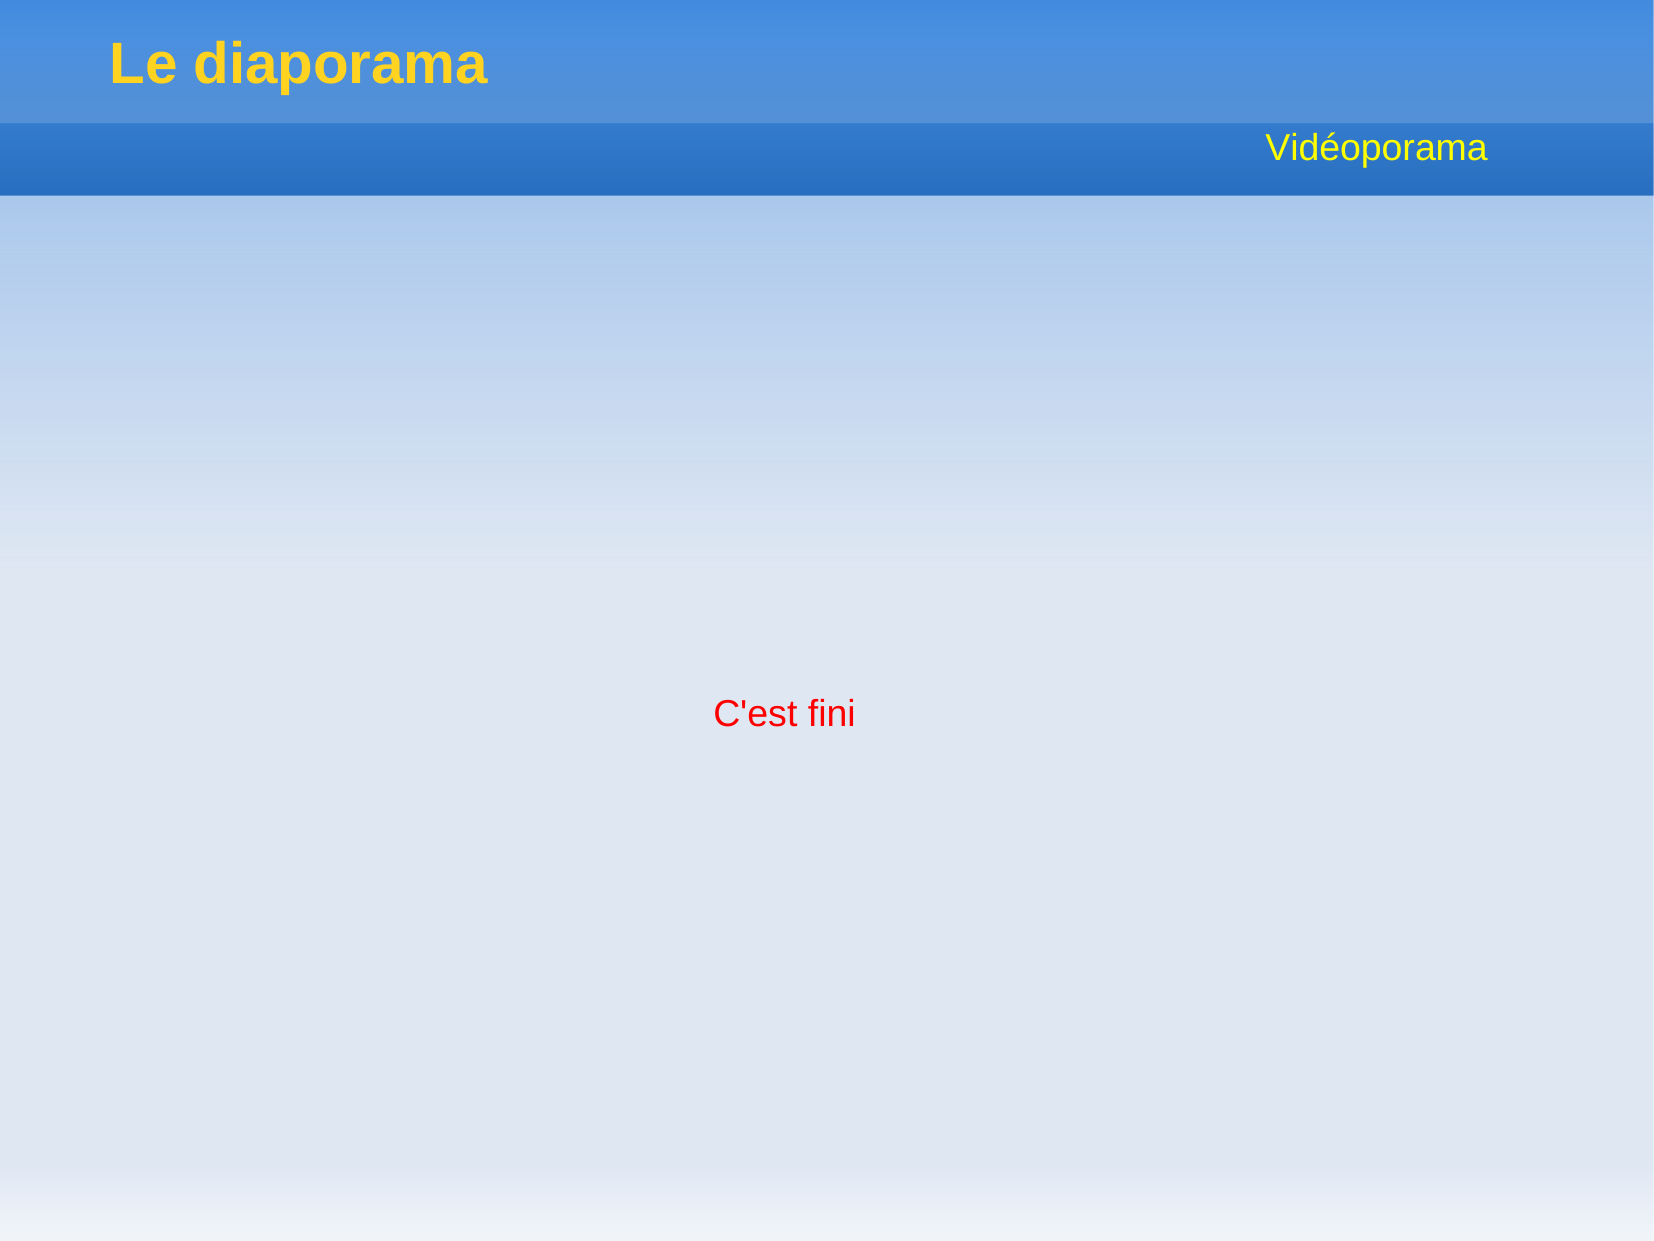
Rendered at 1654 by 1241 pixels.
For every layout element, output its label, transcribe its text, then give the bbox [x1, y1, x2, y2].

text_box Vidéoporama [1240, 77, 1654, 177]
picture [0, 0, 1654, 206]
title [0, 206, 1654, 1241]
text_box Le diaporama [5, 17, 609, 107]
text_box C'est fini [698, 684, 871, 742]
